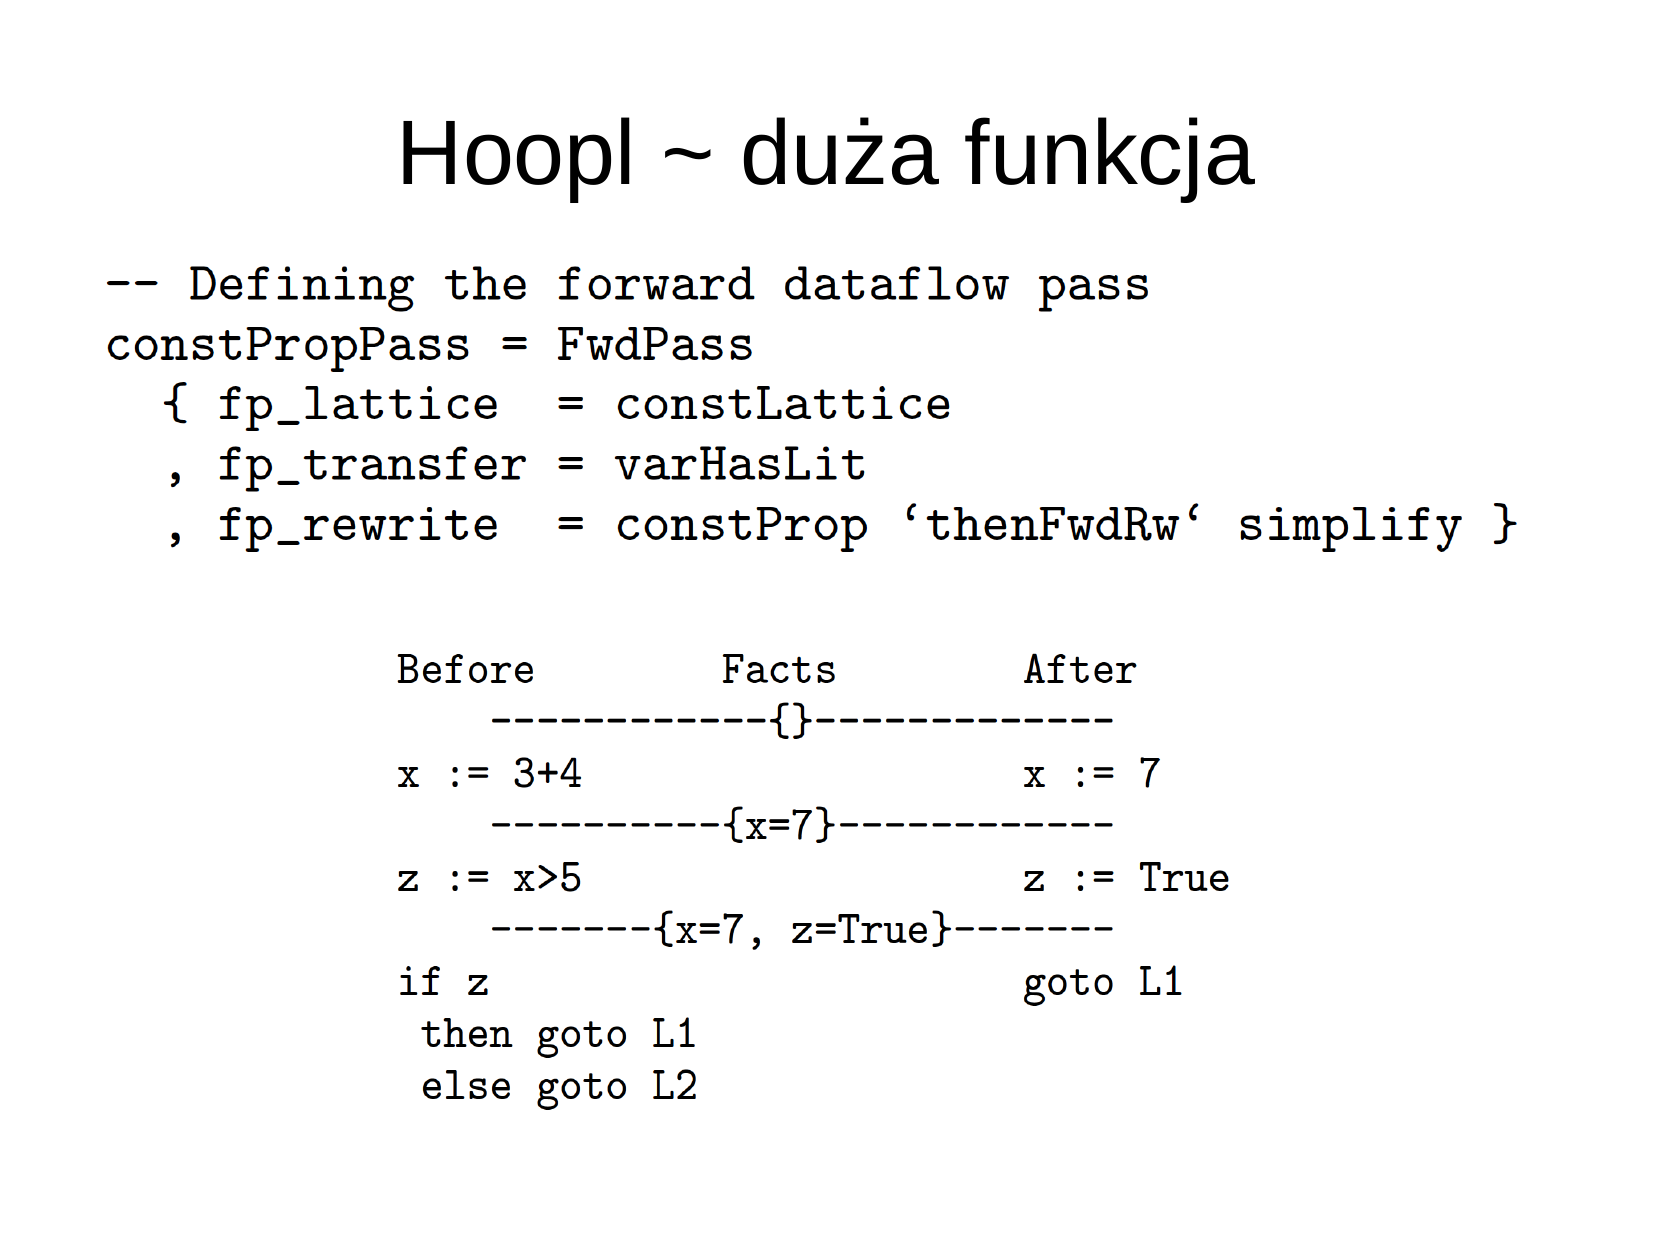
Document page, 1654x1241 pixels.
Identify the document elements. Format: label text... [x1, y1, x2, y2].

picture [383, 640, 1270, 1123]
title Hoopl ~ duża funkcja [82, 49, 1571, 257]
picture [82, 257, 1571, 562]
